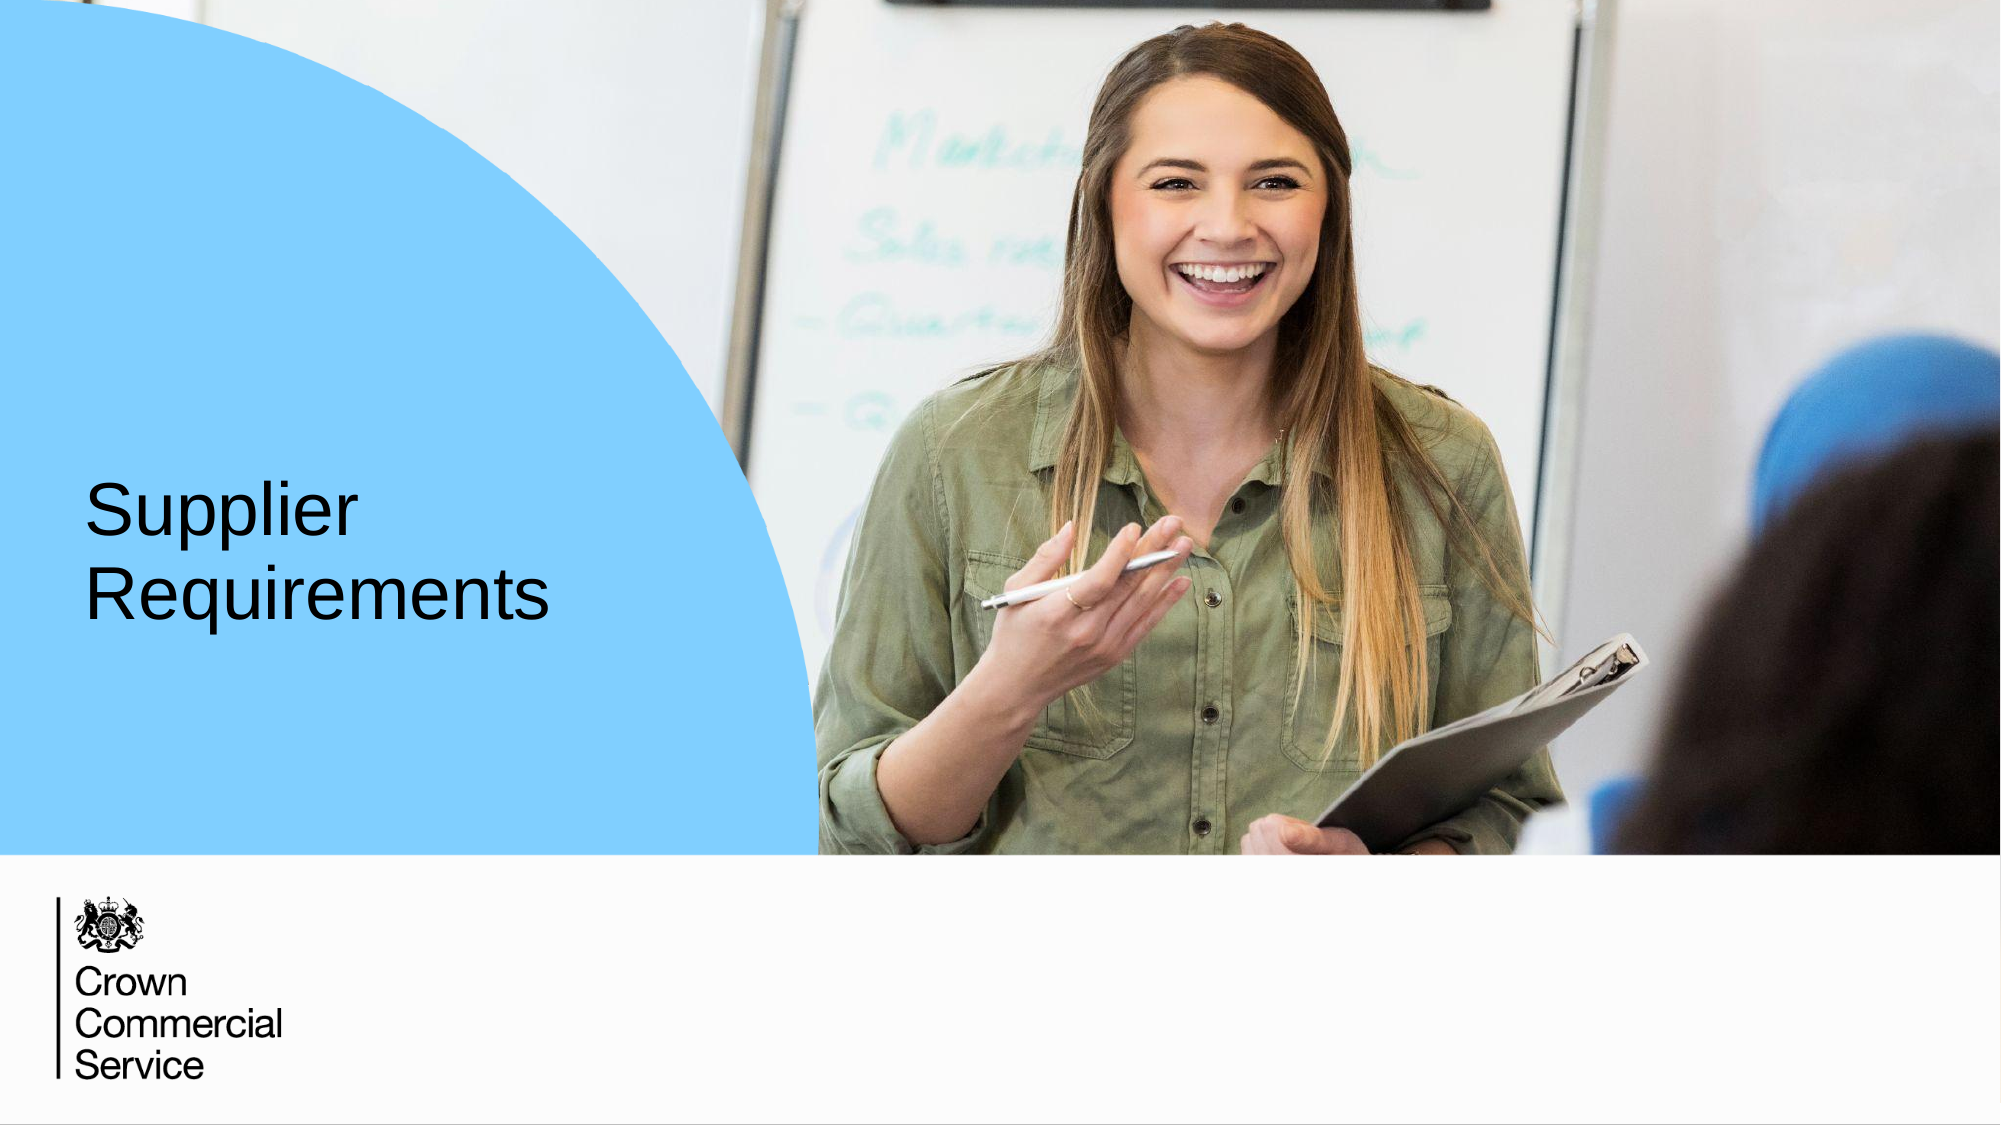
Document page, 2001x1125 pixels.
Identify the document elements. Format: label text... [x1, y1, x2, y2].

text_box Supplier Requirements [64, 447, 681, 760]
